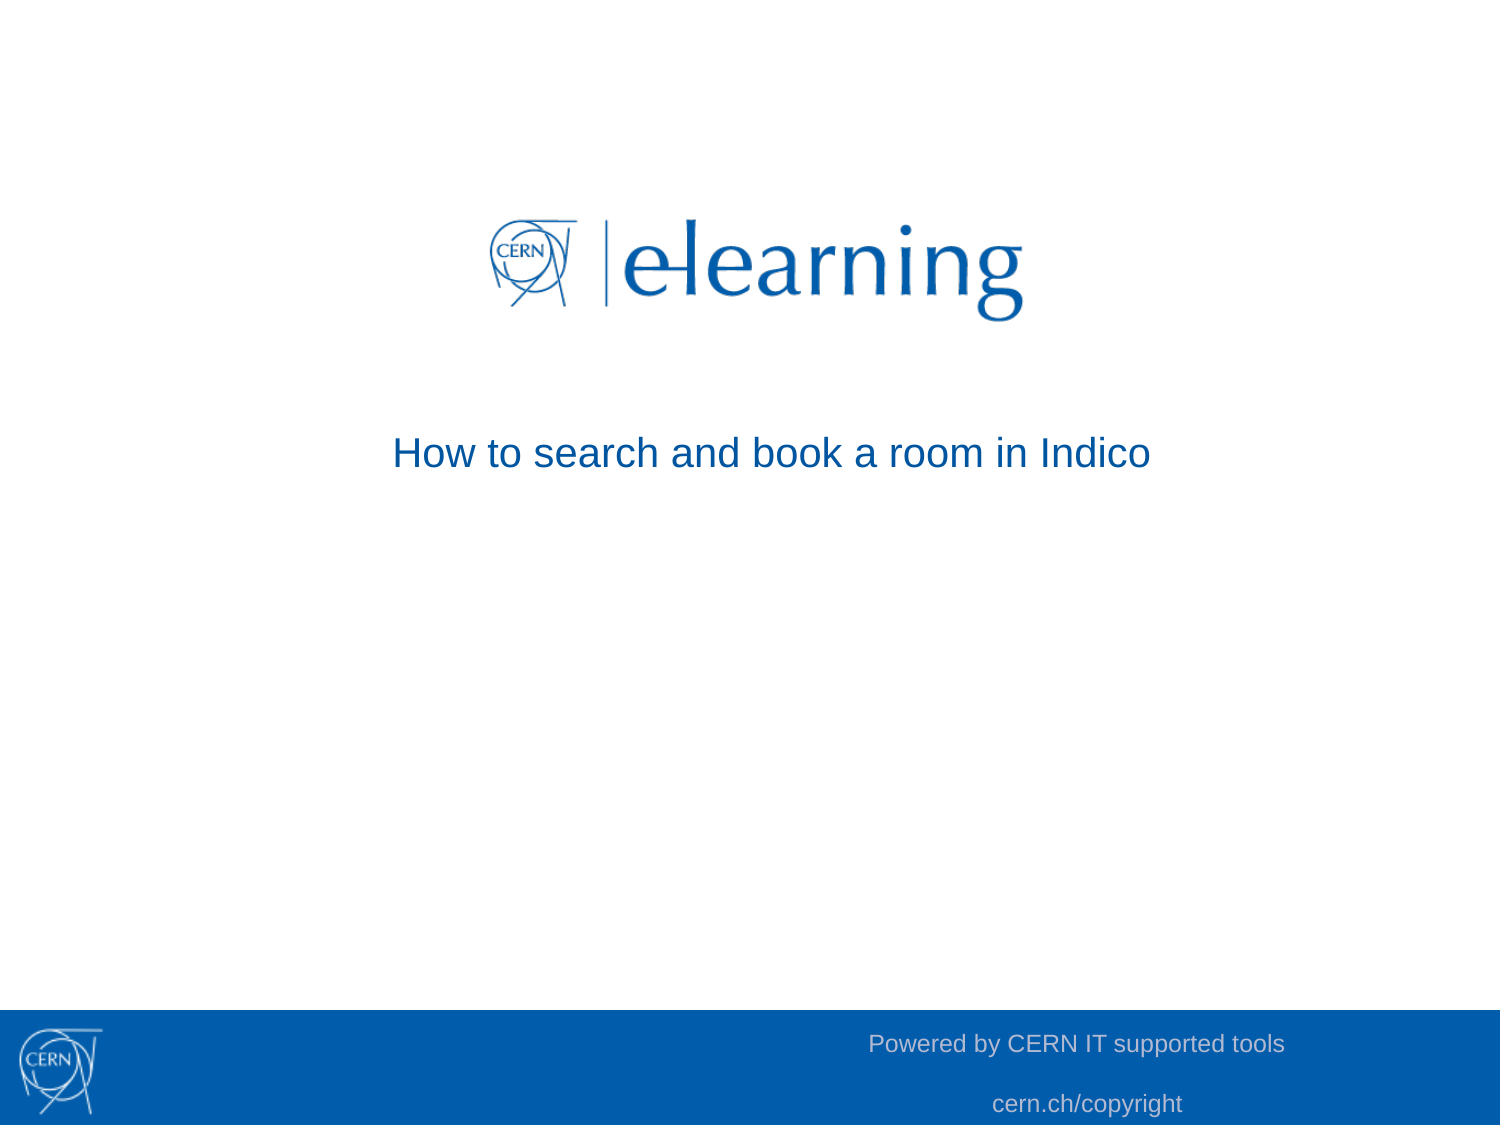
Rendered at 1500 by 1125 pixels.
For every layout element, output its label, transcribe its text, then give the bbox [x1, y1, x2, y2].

text_box How to search and book a room in Indico [148, 418, 1407, 484]
footer Powered by CERN IT supported tools cern.ch/copyright [850, 1042, 1326, 1103]
picture [467, 200, 1088, 325]
